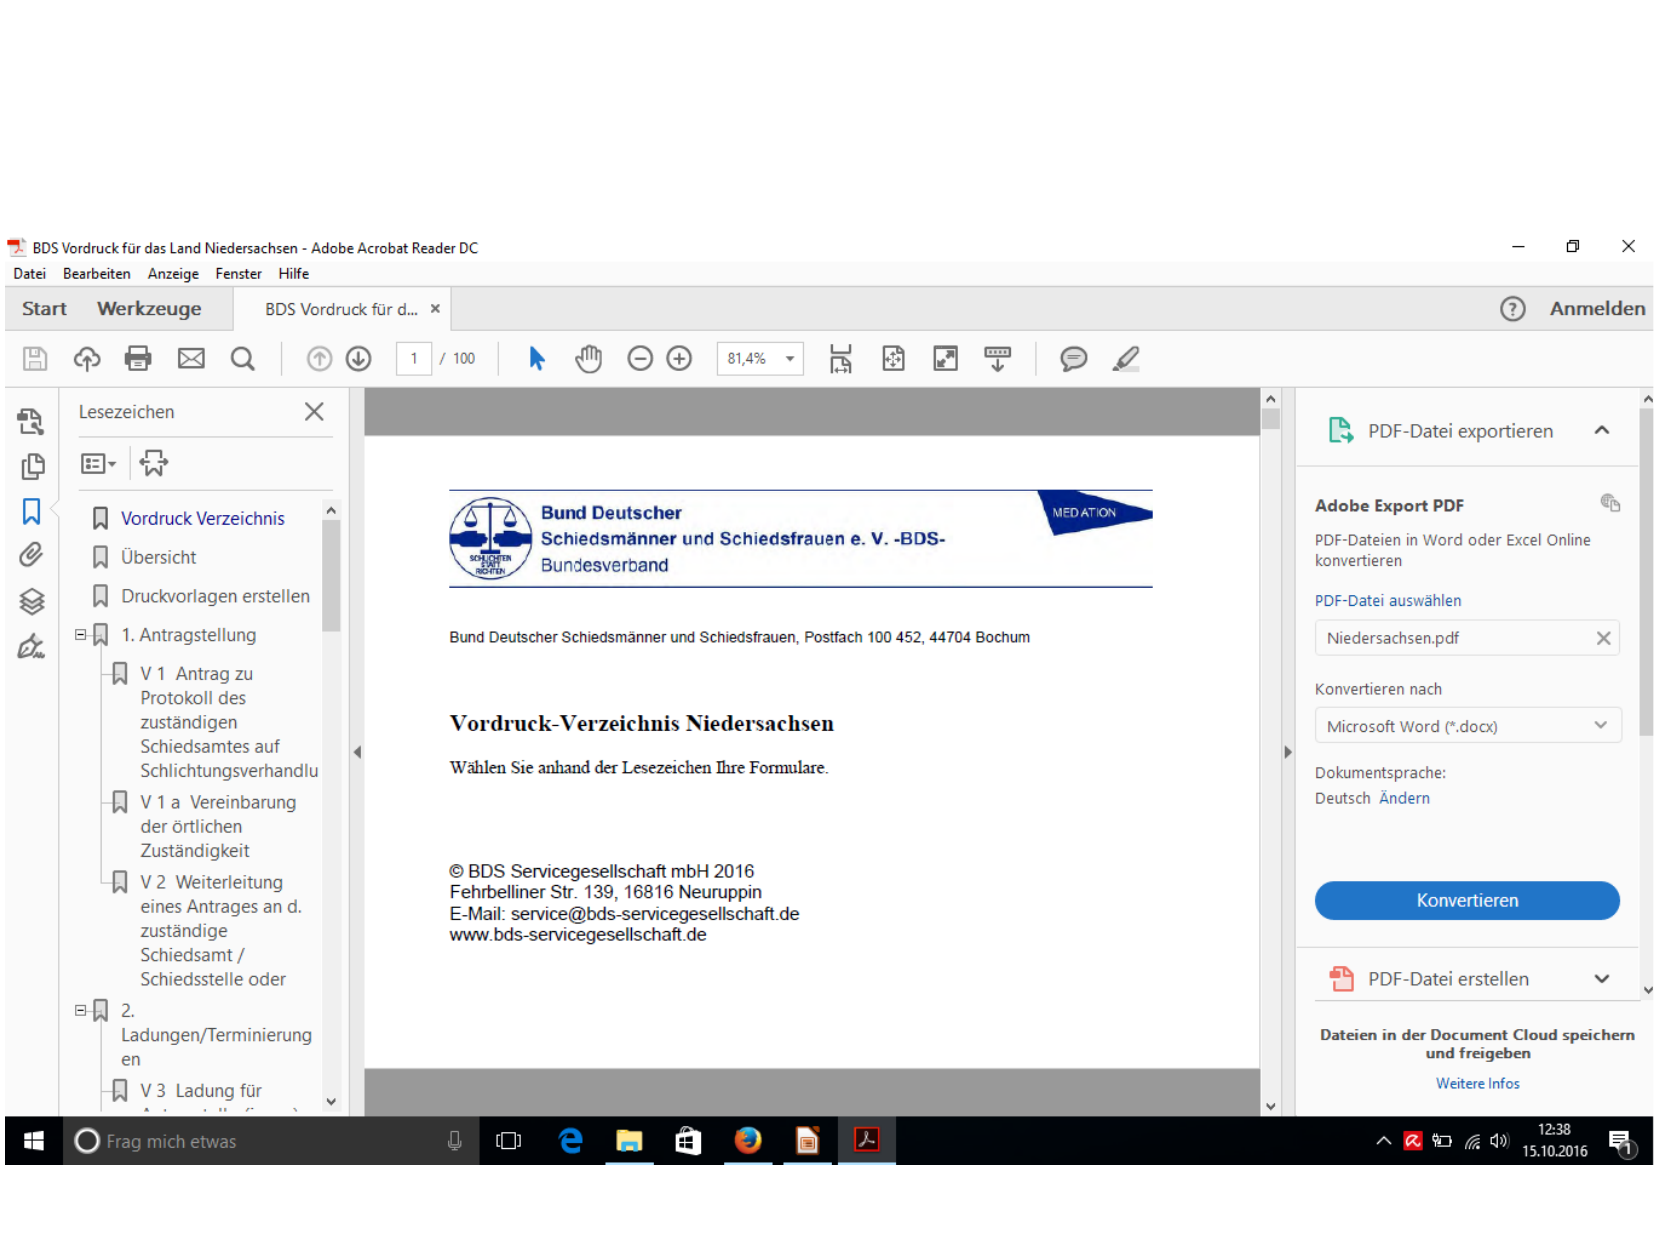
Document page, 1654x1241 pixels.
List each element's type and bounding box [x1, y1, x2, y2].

picture [5, 234, 1654, 1165]
